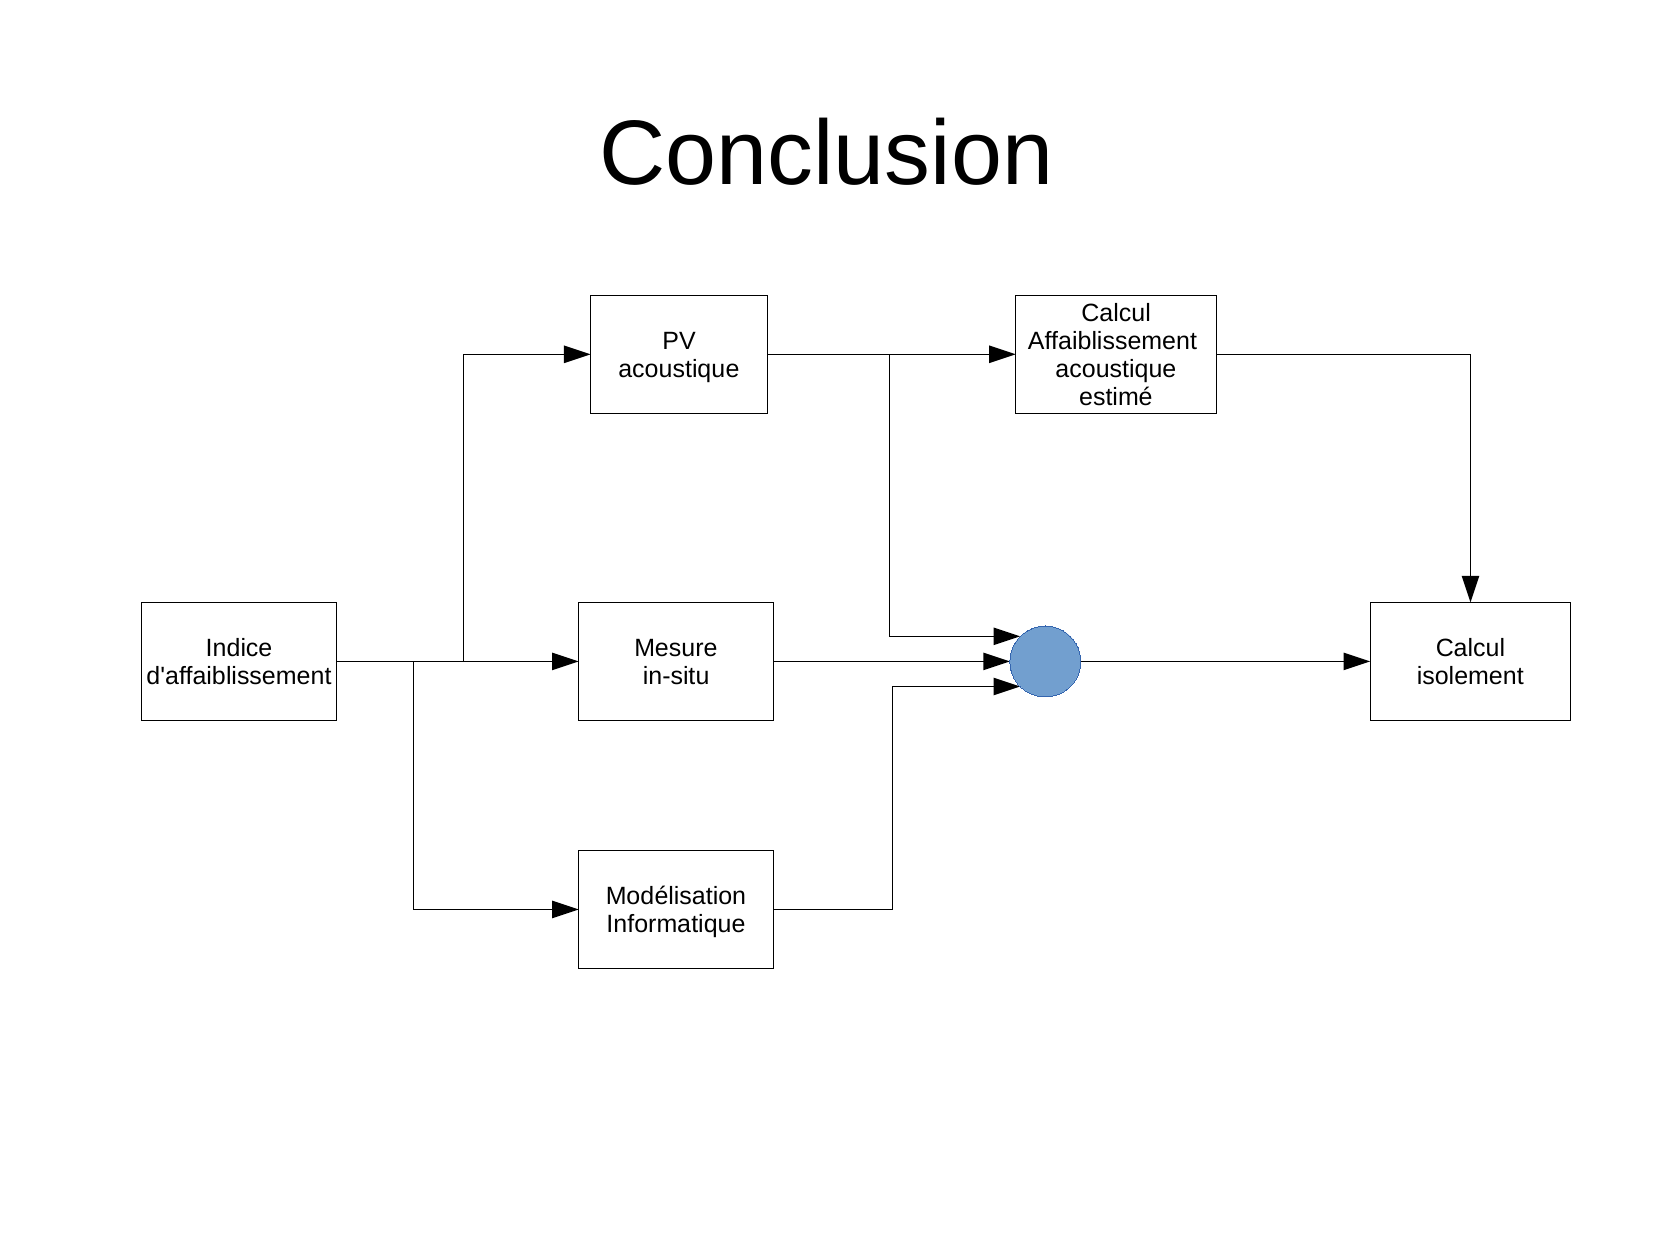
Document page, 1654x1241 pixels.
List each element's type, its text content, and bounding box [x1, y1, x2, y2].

title Conclusion [82, 49, 1571, 257]
text_box Calcul isolement [1370, 602, 1571, 721]
text_box Indice d'affaiblissement [141, 602, 337, 721]
text_box Calcul Affaiblissement acoustique estimé [1015, 295, 1217, 414]
text_box Modélisation Informatique [578, 850, 774, 969]
text_box PV acoustique [590, 295, 768, 414]
text_box [1009, 625, 1081, 697]
text_box Mesure in-situ [578, 602, 774, 721]
